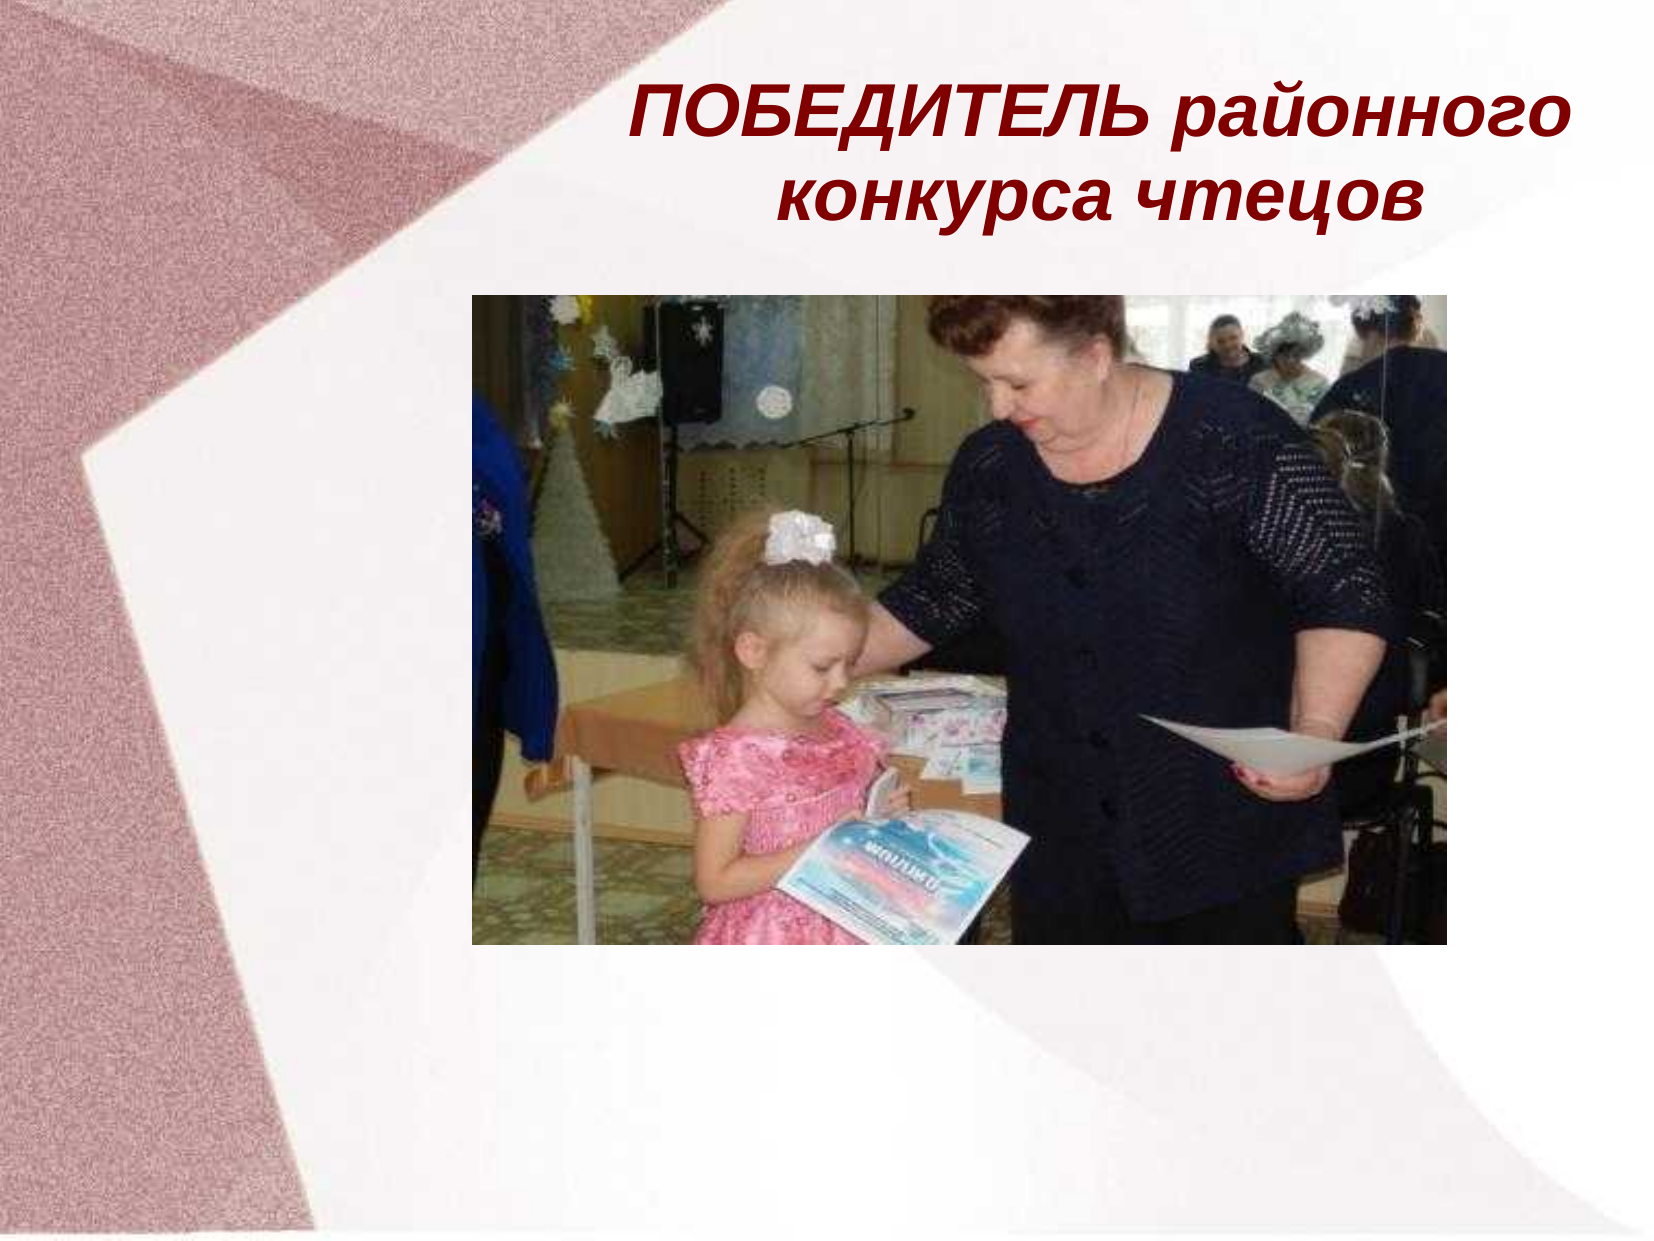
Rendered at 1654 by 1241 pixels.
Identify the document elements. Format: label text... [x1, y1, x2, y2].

picture [0, 0, 1654, 1241]
title ПОБЕДИТЕЛЬ районного конкурса чтецов [596, 49, 1607, 257]
